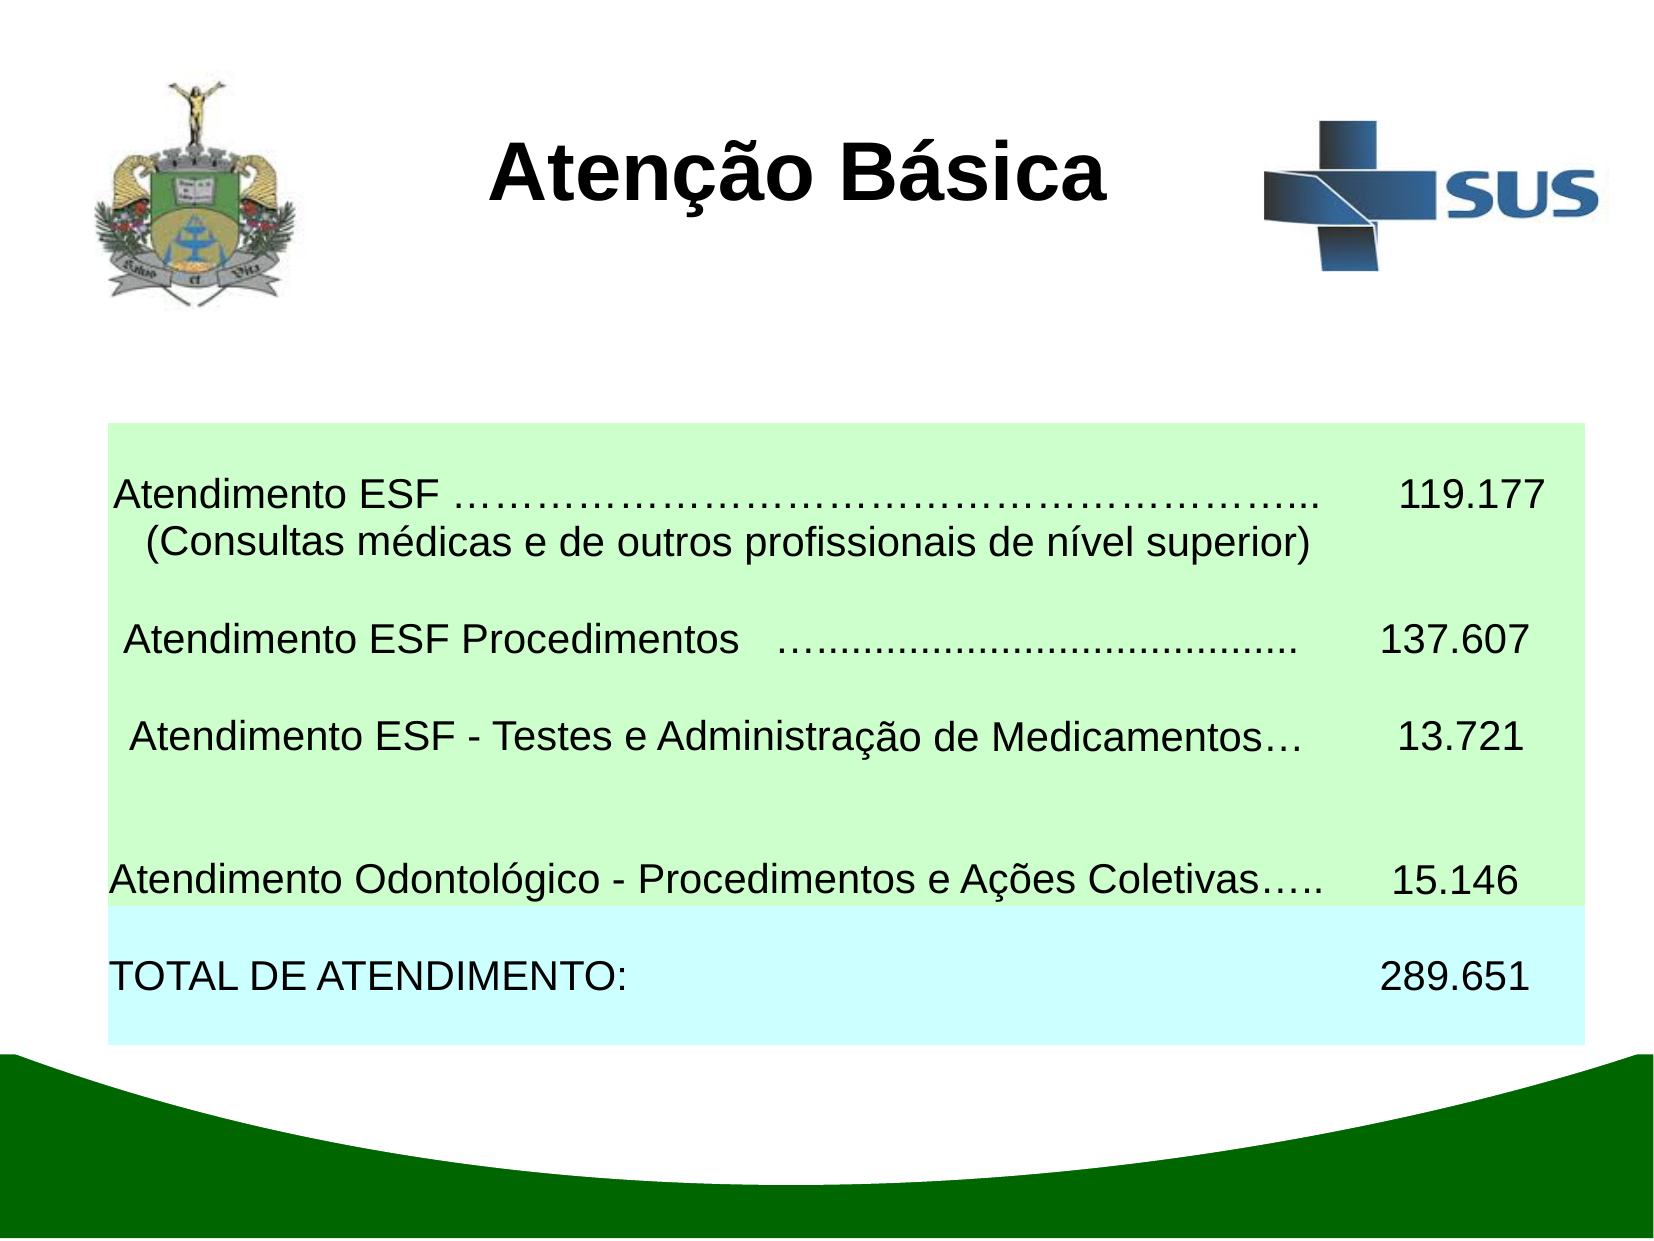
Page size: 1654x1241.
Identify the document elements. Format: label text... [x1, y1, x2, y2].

table_cell 15.146 [1325, 809, 1585, 906]
text_box [0, 1048, 1654, 1239]
table_header Atendimento ESF ……………………………………………………... (Consultas médicas e de outros profissionais de nível superior) [108, 423, 1325, 568]
picture [81, 70, 308, 328]
table_cell Atendimento ESF - Testes e Administração de Medicamentos… [108, 712, 1325, 809]
table_cell 13.721 [1325, 712, 1585, 809]
table_cell 137.607 [1325, 568, 1585, 712]
table_cell Atendimento ESF Procedimentos ….......................................... [108, 568, 1325, 712]
table_header 119.177 [1325, 423, 1585, 568]
table_cell 289.651 [1325, 906, 1585, 1045]
table_cell Atendimento Odontológico - Procedimentos e Ações Coletivas….. [108, 809, 1325, 906]
picture [1263, 120, 1610, 272]
table_cell TOTAL DE ATENDIMENTO: [108, 906, 1325, 1045]
text_box Atenção Básica [460, 118, 1134, 296]
